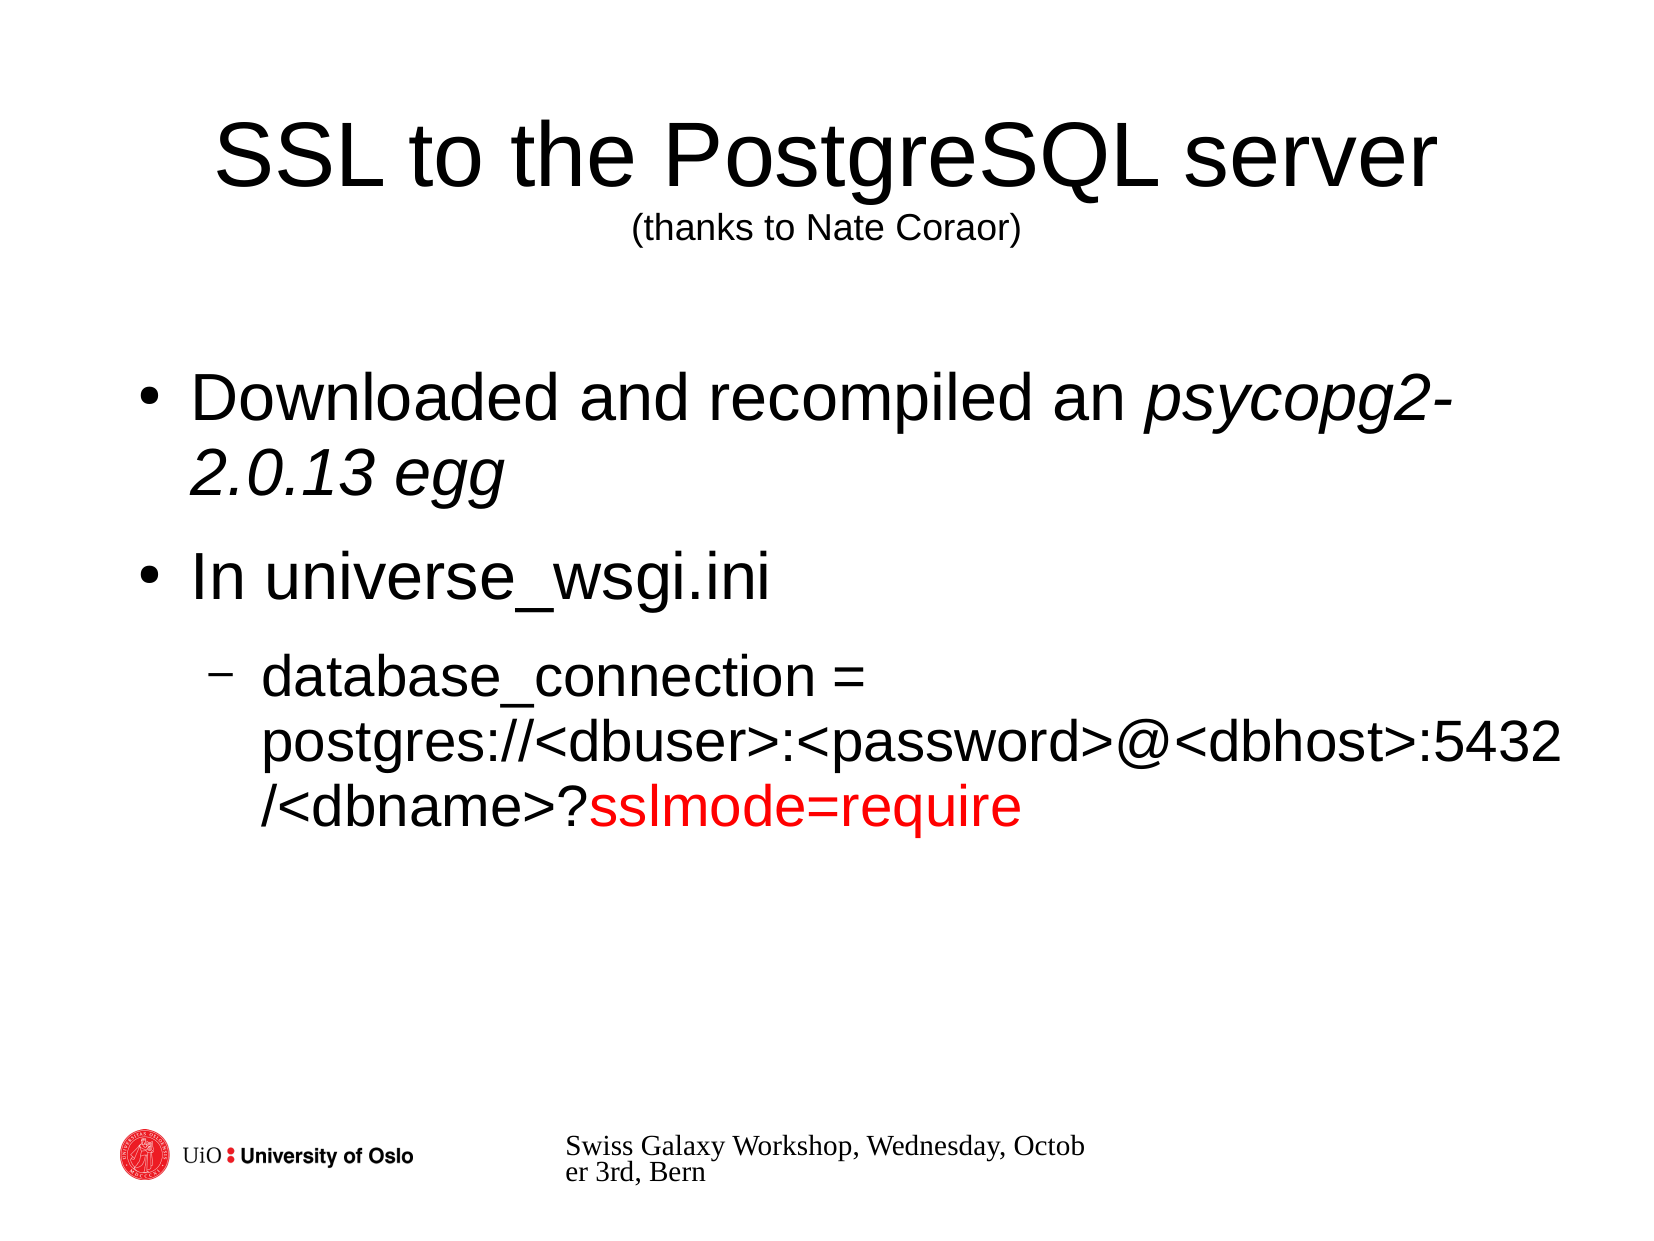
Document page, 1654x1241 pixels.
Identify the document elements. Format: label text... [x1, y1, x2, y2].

picture [120, 1129, 413, 1180]
title SSL to the PostgreSQL server (thanks to Nate Coraor) [82, 72, 1571, 280]
list Downloaded and recompiled an psycopg2-2.0.13 egg In universe_wsgi.ini database_connection = postgres://<dbuser>:<password>@<dbhost>:5432/<dbname>?sslmode=require [120, 360, 1576, 901]
